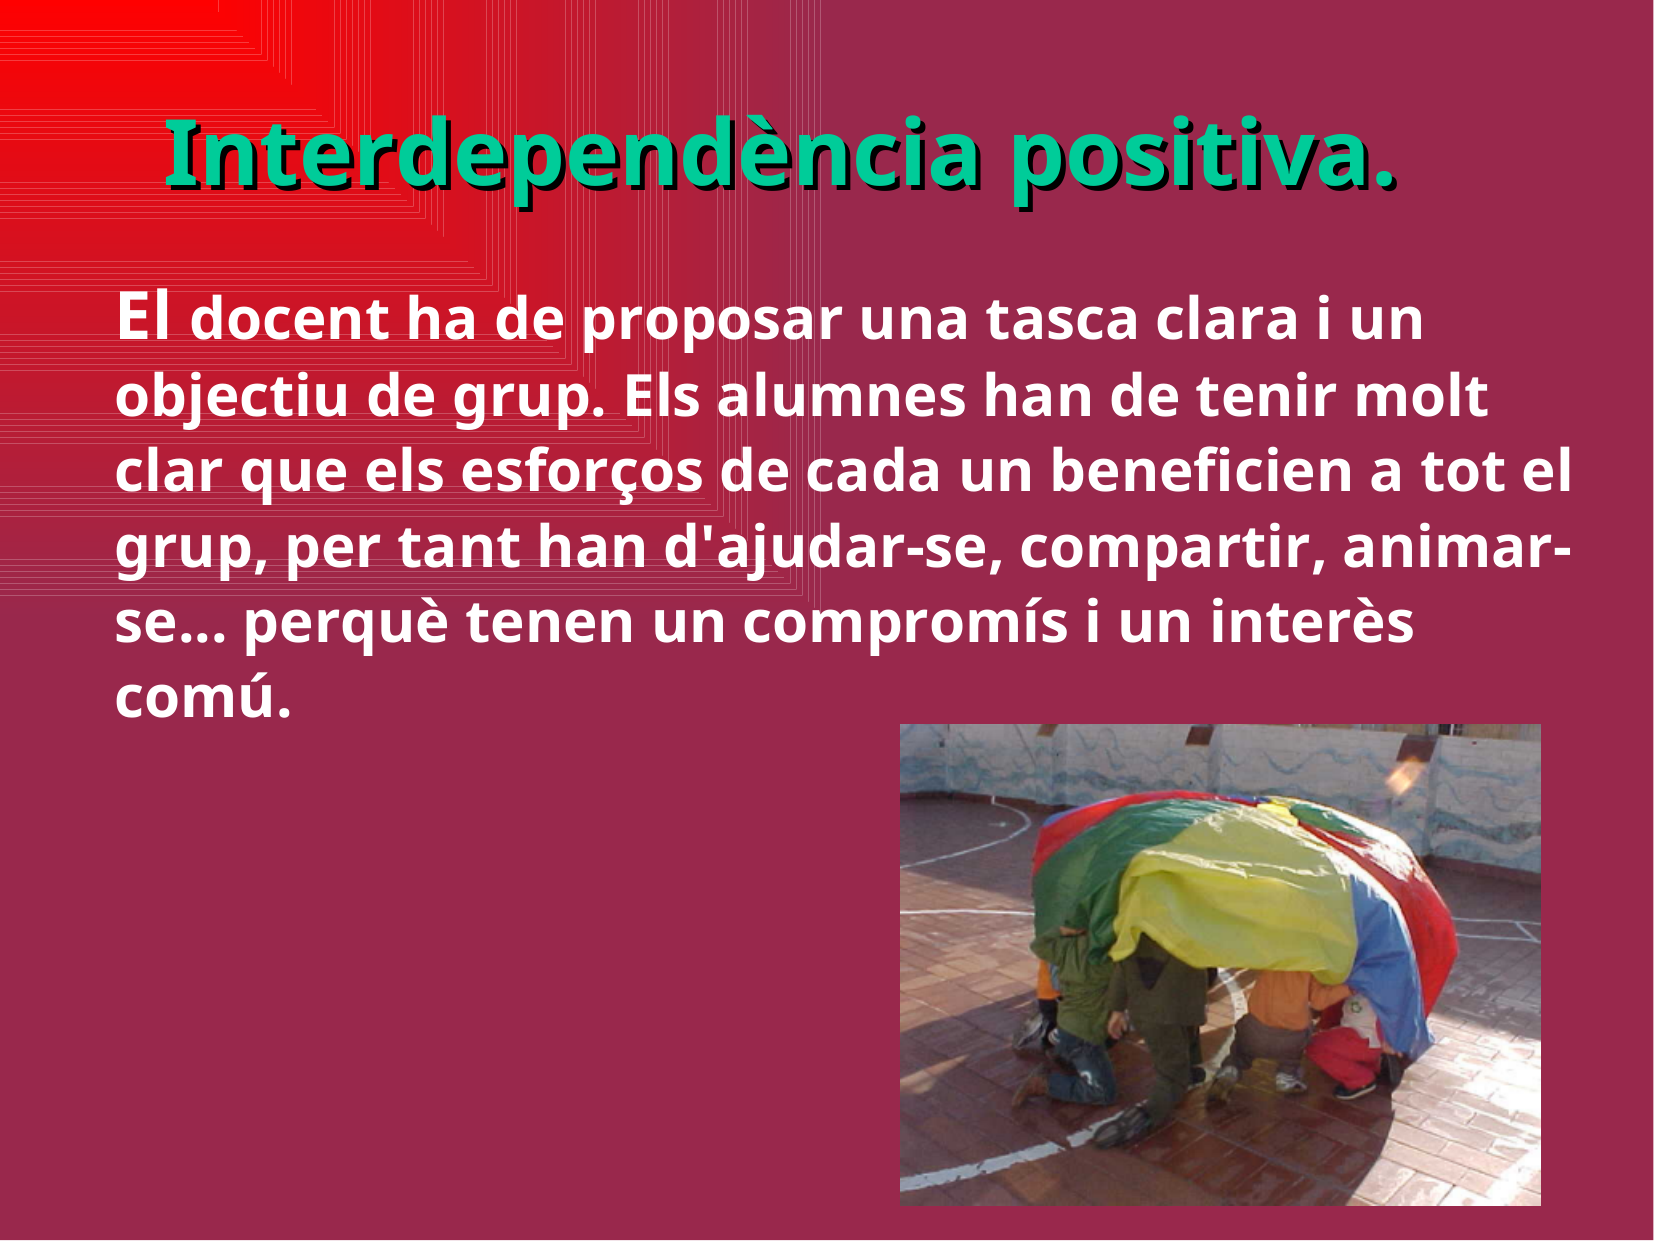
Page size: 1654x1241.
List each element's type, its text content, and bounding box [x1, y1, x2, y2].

text_box Interdependència positiva. [163, 87, 1398, 220]
title El docent ha de proposar una tasca clara i un objectiu de grup. Els alumnes han de tenir molt clar que els esforços de cada un beneficien a tot el grup, per tant han d'ajudar-se, compartir, animar-se... perquè tenen un compromís i un interès comú. [99, 262, 1613, 851]
picture [900, 724, 1541, 1206]
